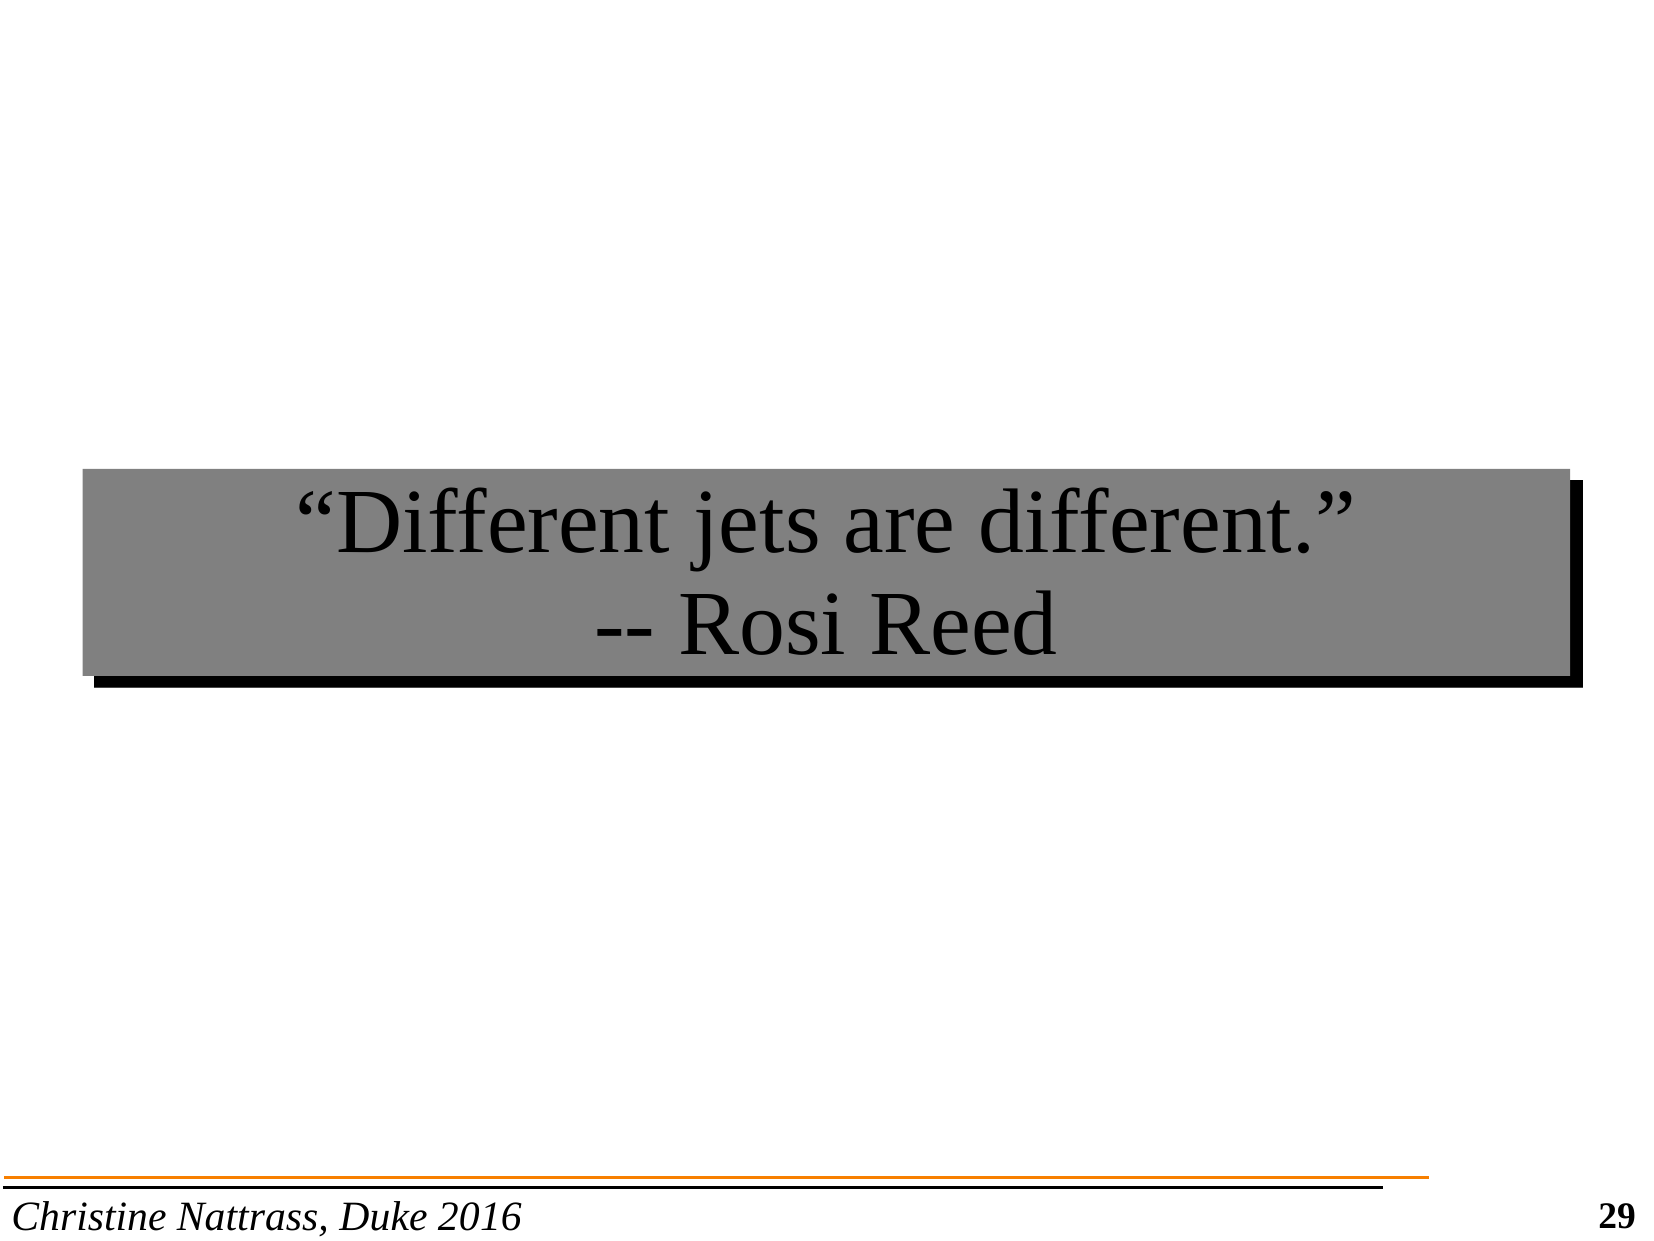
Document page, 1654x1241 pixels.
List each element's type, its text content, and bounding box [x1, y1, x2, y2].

title “Different jets are different.” -- Rosi Reed [82, 468, 1571, 676]
